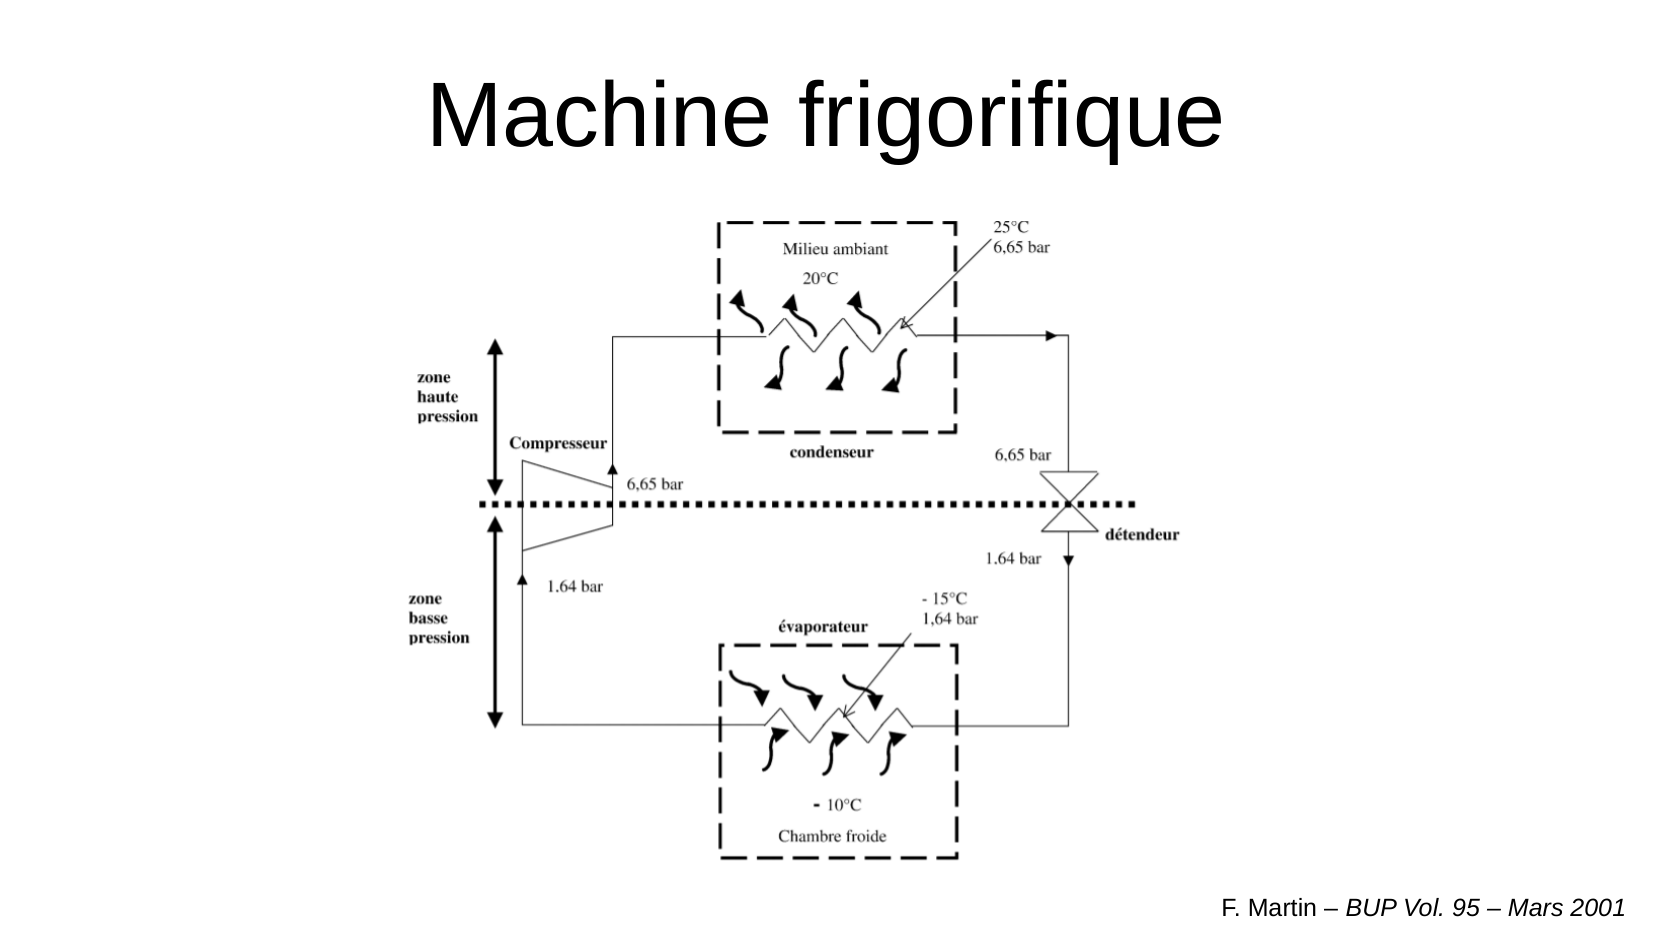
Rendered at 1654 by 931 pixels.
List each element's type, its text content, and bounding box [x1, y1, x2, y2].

text_box F. Martin – BUP Vol. 95 – Mars 2001 [1206, 885, 1642, 929]
picture [376, 212, 1241, 898]
title Machine frigorifique [82, 37, 1571, 193]
